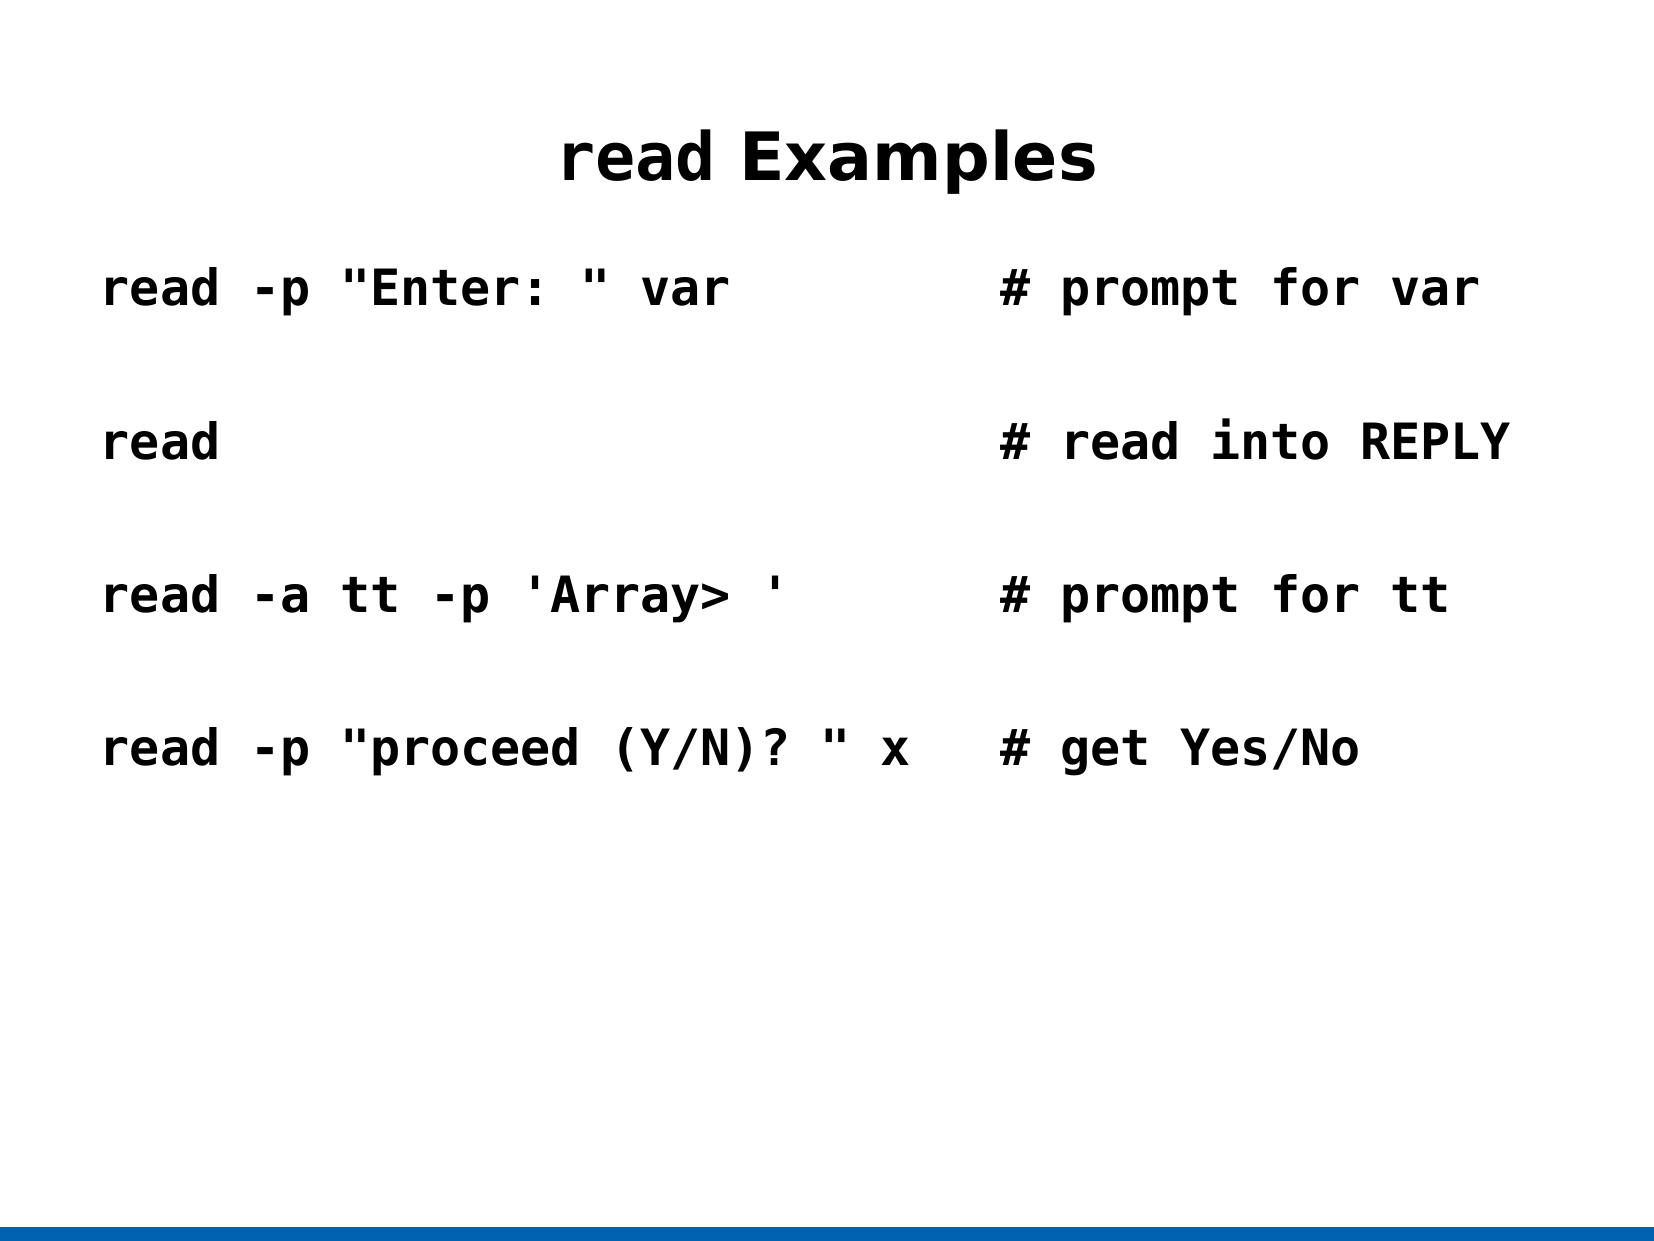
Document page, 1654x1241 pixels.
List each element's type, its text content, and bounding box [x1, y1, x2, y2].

list read -p "Enter: " var # prompt for var read # read into REPLY read -a tt -p 'Array> ' # prompt for tt read -p "proceed (Y/N)? " x # get Yes/No [85, 248, 1574, 1068]
title read Examples [82, 50, 1571, 257]
